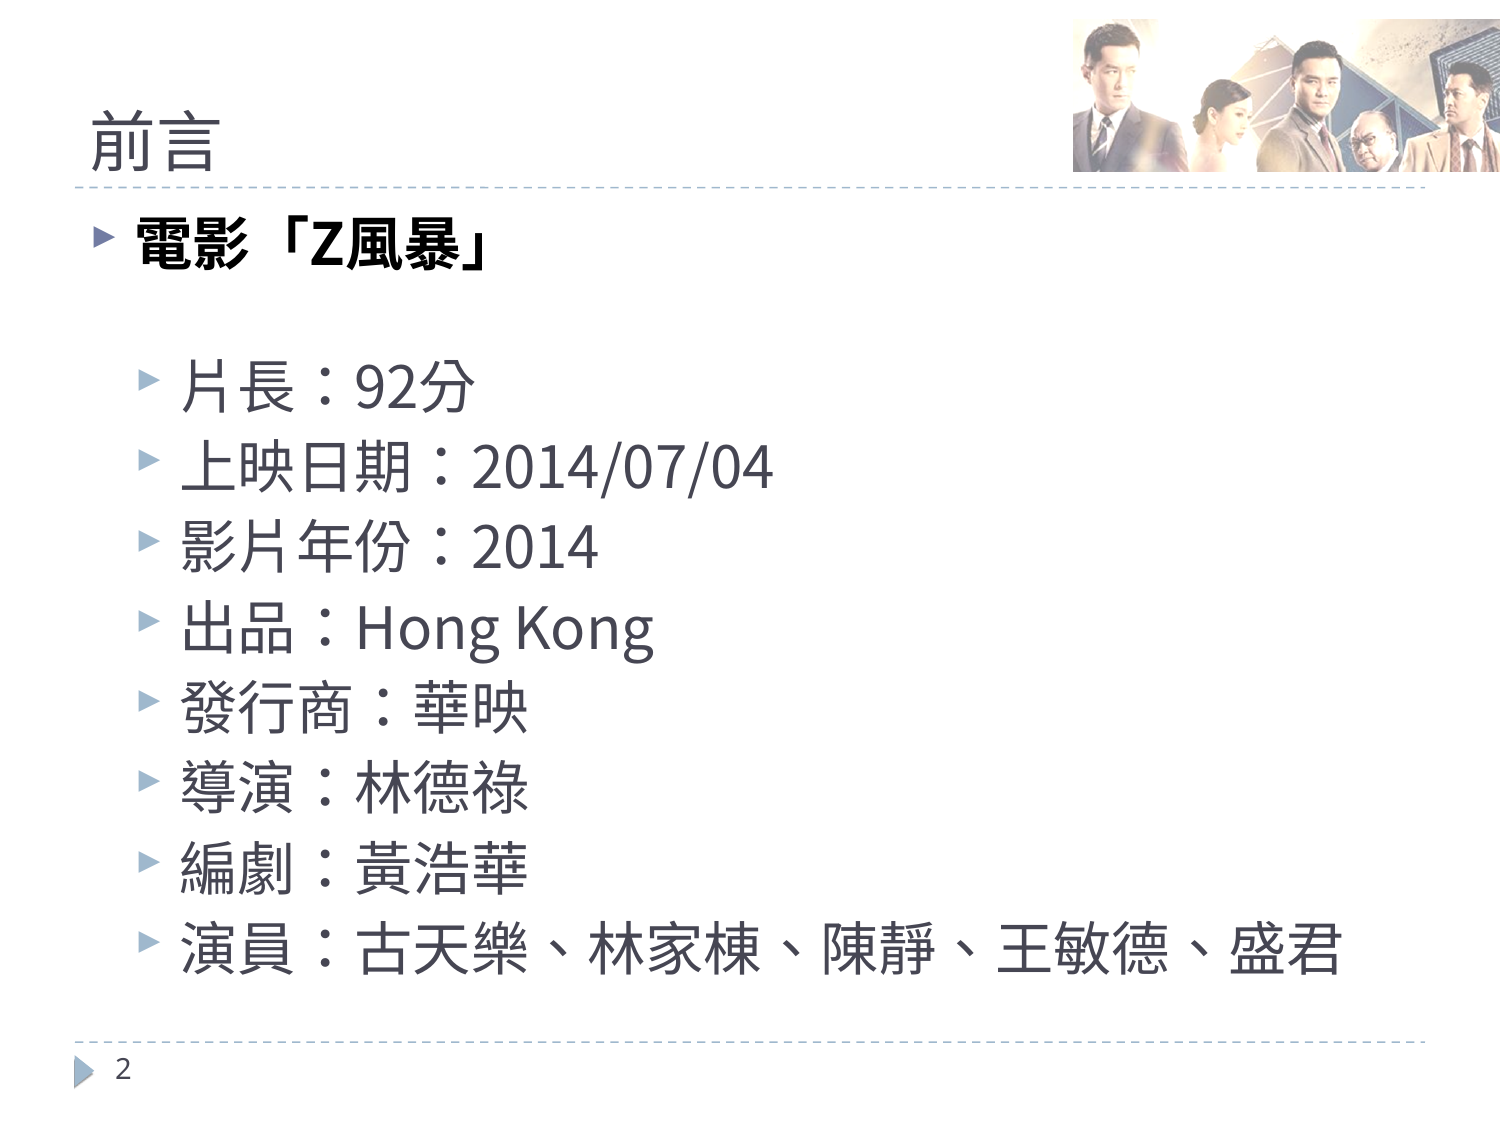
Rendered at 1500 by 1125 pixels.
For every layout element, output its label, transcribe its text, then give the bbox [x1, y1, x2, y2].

list 電影「Z風暴」 片長：92分 上映日期：2014/07/04 影片年份：2014 出品：Hong Kong 發行商：華映 導演：林德祿 編劇：黃浩華 演員：古天樂、林家棟、陳靜、王敏德、盛君 [75, 200, 1425, 1010]
picture [1073, 19, 1500, 172]
title 前言 [75, 24, 1425, 188]
slide_number <編號> [100, 1042, 426, 1103]
